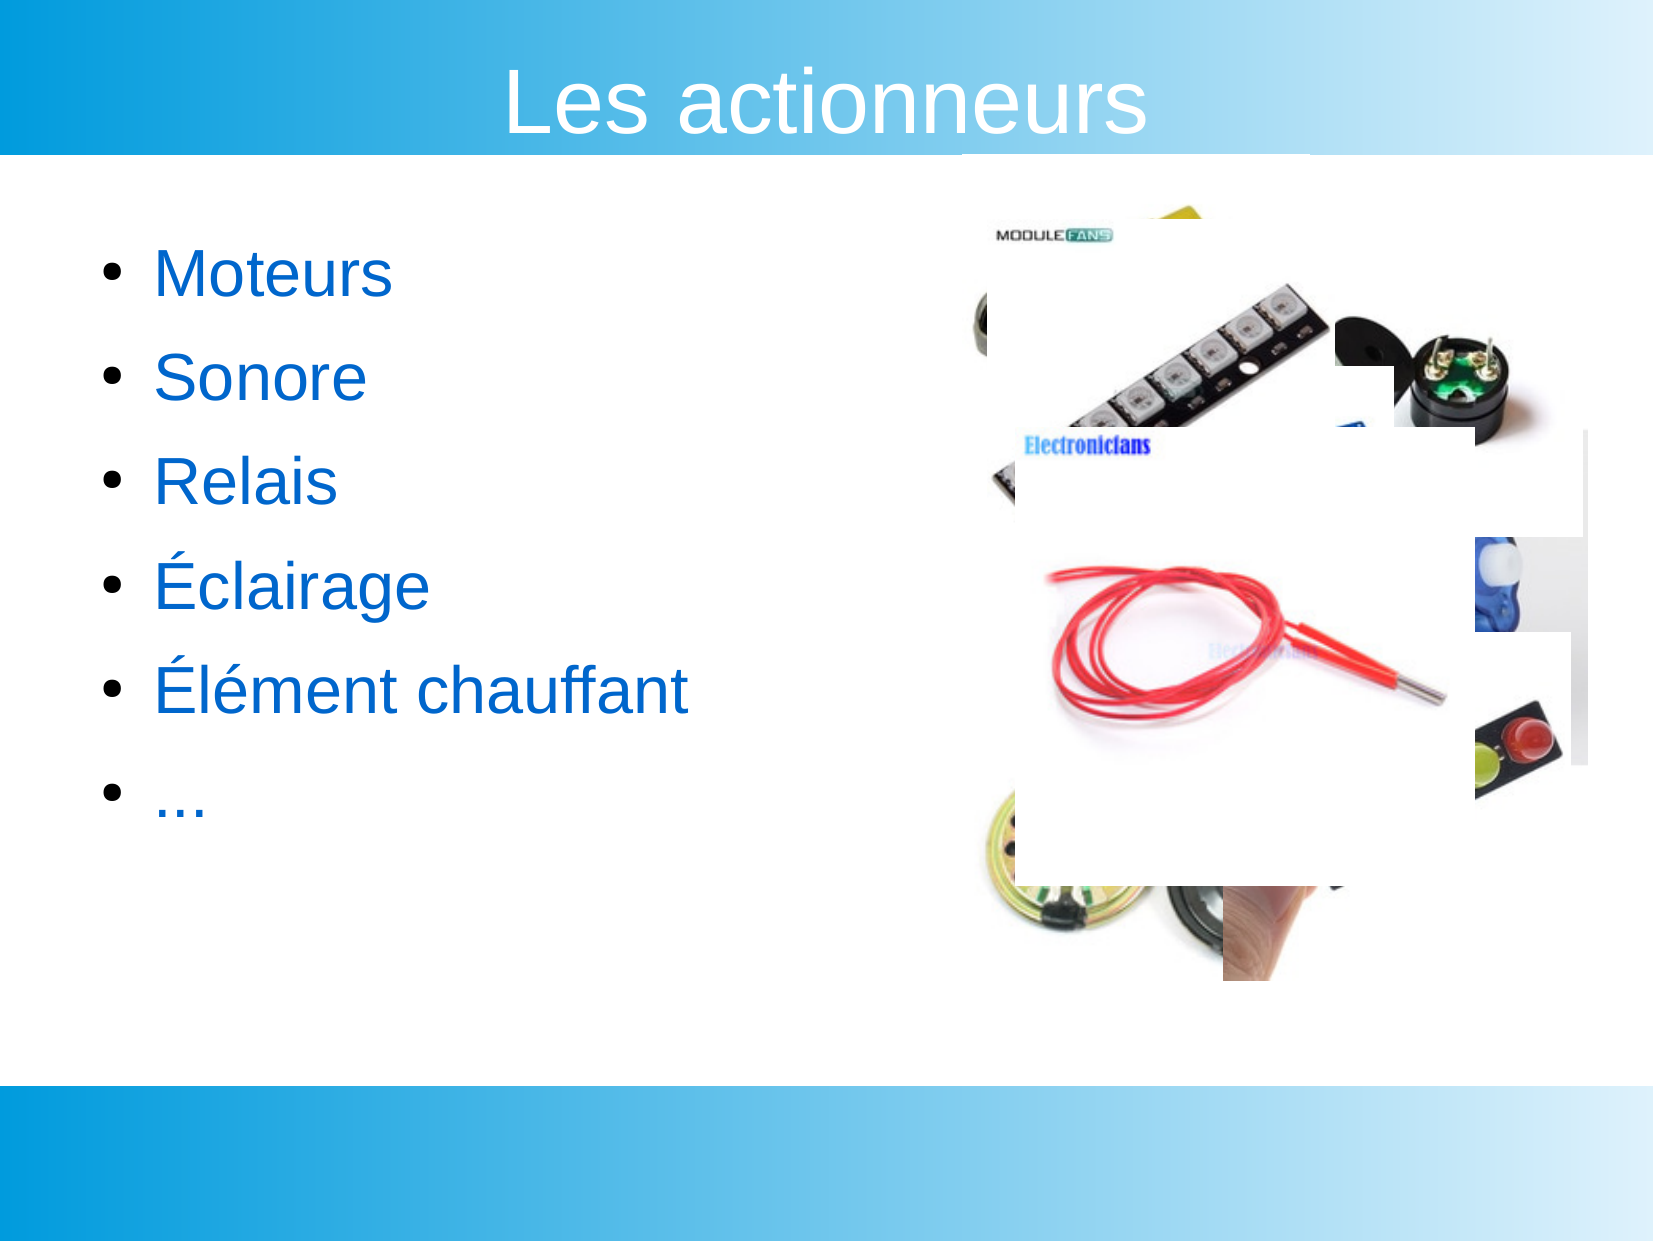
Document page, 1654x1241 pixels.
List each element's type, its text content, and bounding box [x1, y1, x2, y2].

picture [959, 154, 1588, 1045]
list Moteurs Sonore Relais Éclairage Élément chauffant ... [82, 236, 780, 956]
title Les actionneurs [82, 49, 1571, 155]
